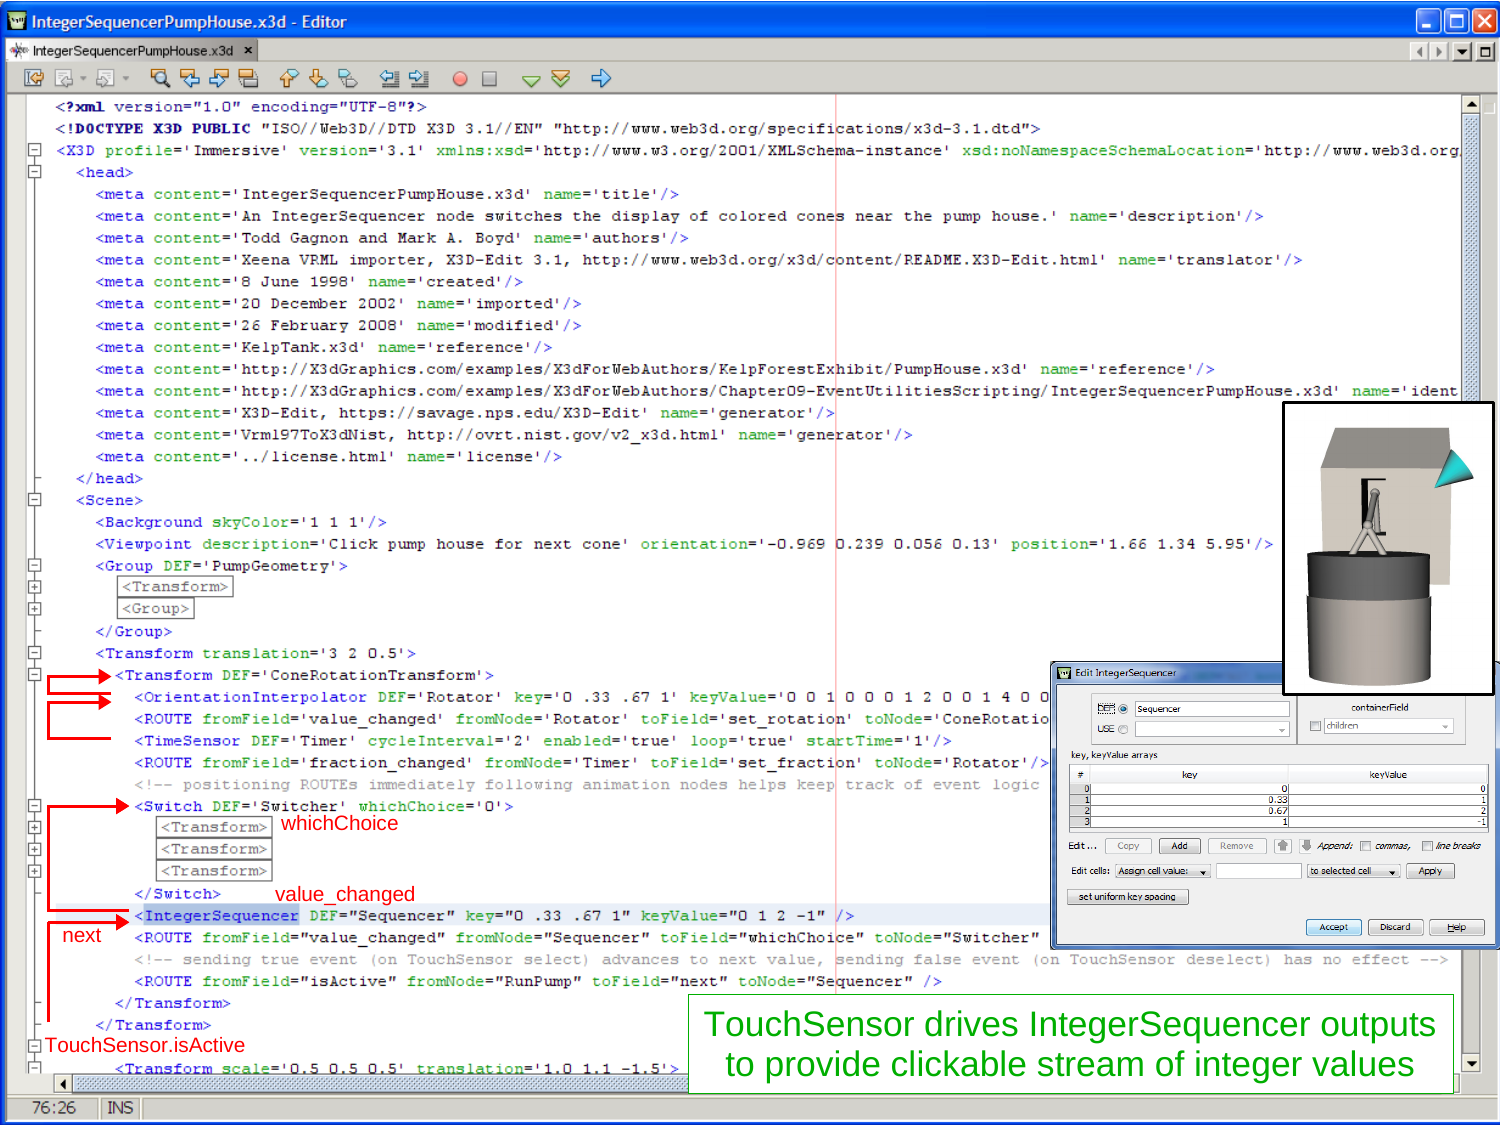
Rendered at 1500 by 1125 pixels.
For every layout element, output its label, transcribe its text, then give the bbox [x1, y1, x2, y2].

text_box TouchSensor drives IntegerSequencer outputs to provide clickable stream of integer values [688, 994, 1454, 1094]
text_box value_changed [260, 875, 431, 914]
text_box whichChoice [266, 804, 414, 843]
text_box next [47, 916, 117, 955]
picture [0, 1, 1500, 1125]
text_box TouchSensor.isActive [29, 1026, 261, 1065]
